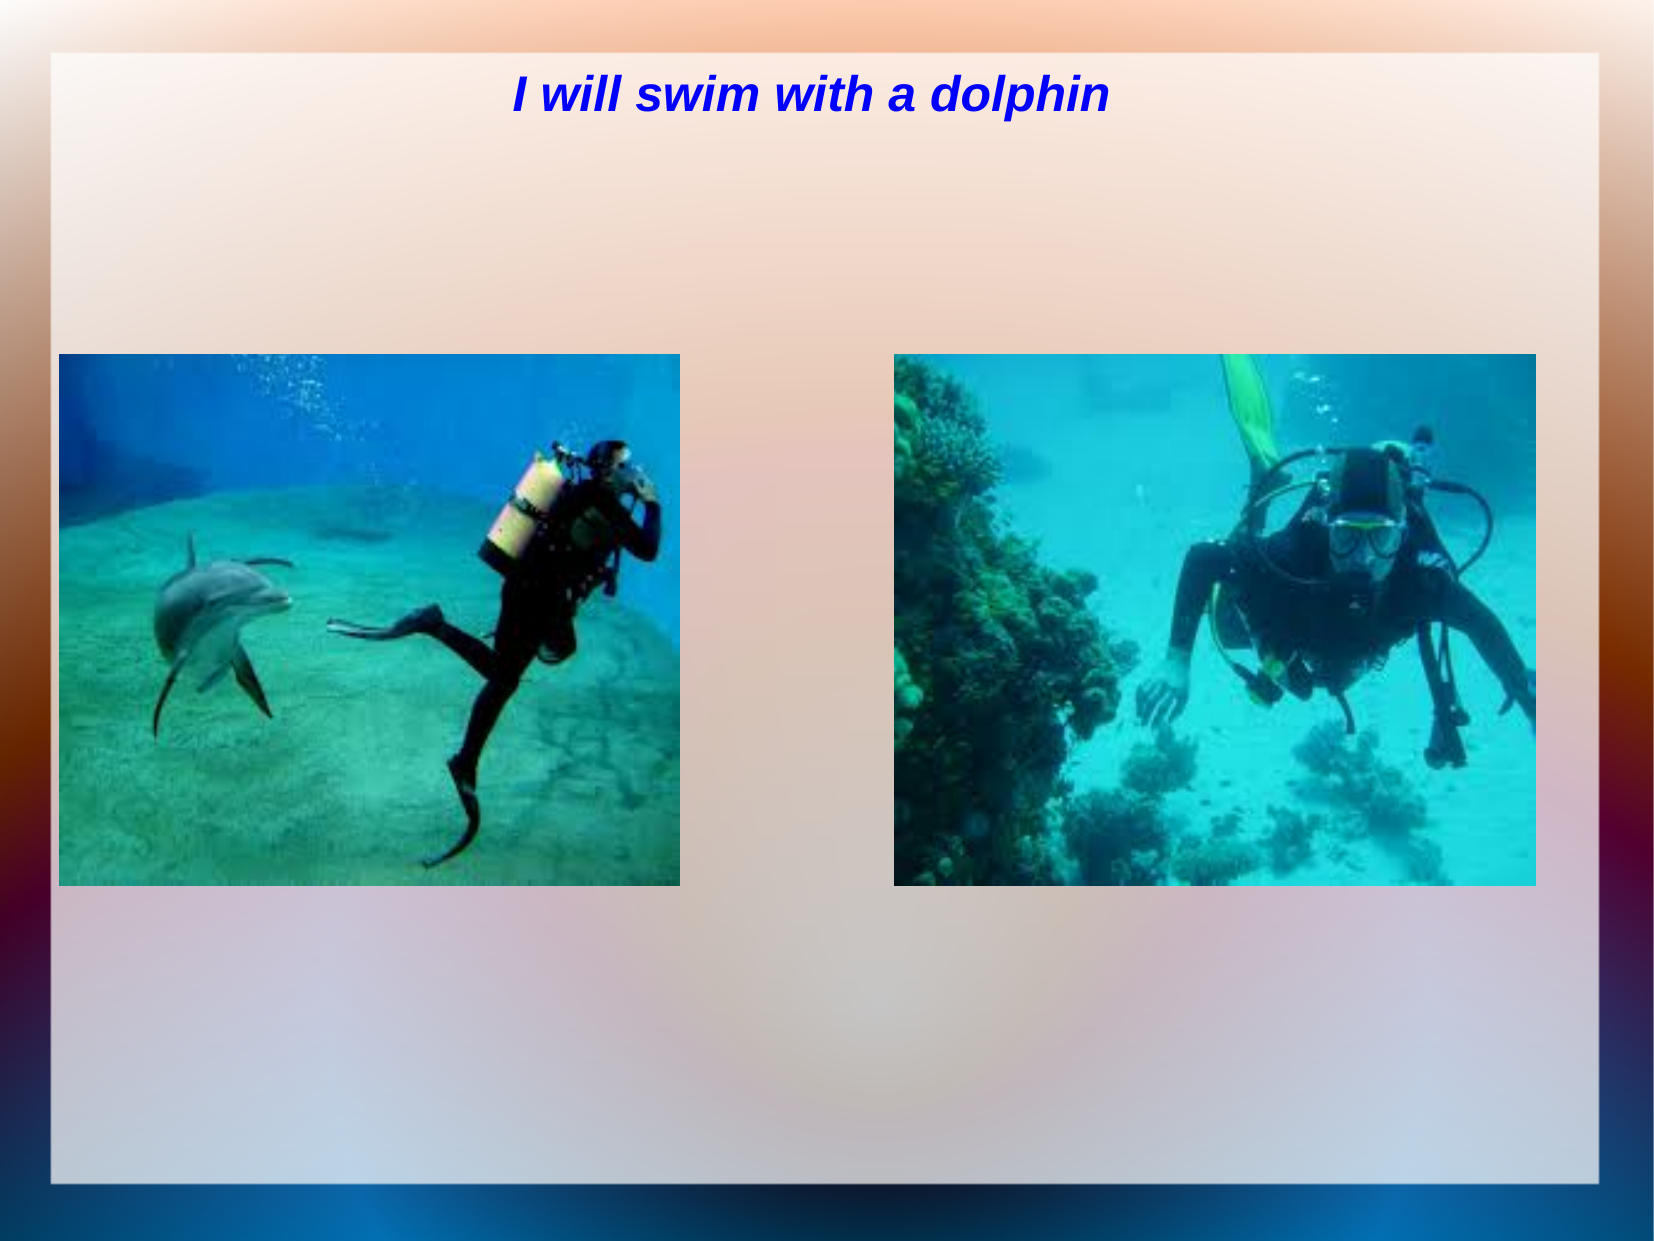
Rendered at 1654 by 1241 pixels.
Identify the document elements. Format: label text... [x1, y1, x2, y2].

picture [0, 0, 1654, 1241]
text_box I will swim with a dolphin [177, 59, 1447, 158]
